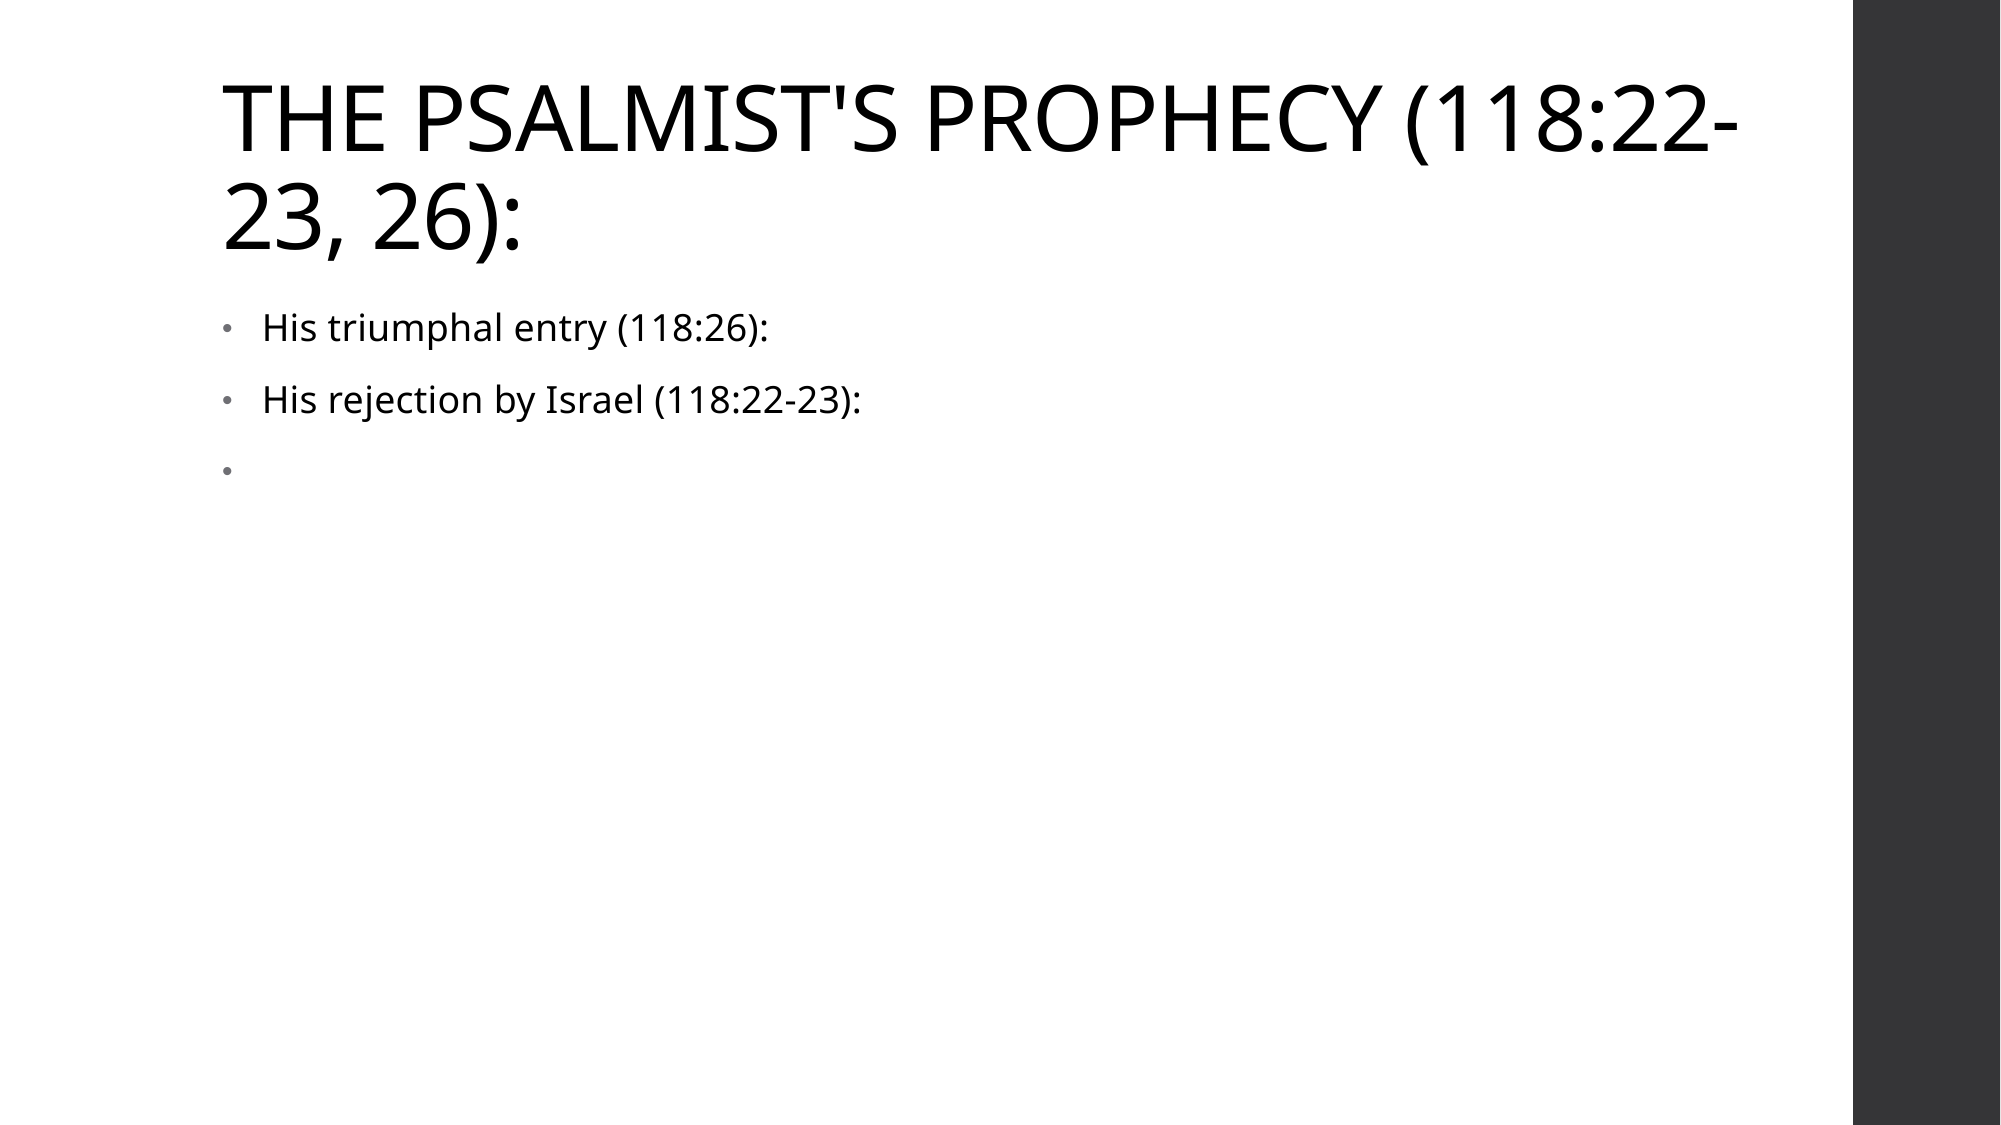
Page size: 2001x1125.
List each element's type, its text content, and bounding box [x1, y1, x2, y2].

title THE PSALMIST'S PROPHECY (118:22-23, 26): [206, 60, 1797, 278]
list His triumphal entry (118:26): His rejection by Israel (118:22-23): [206, 299, 1617, 1014]
